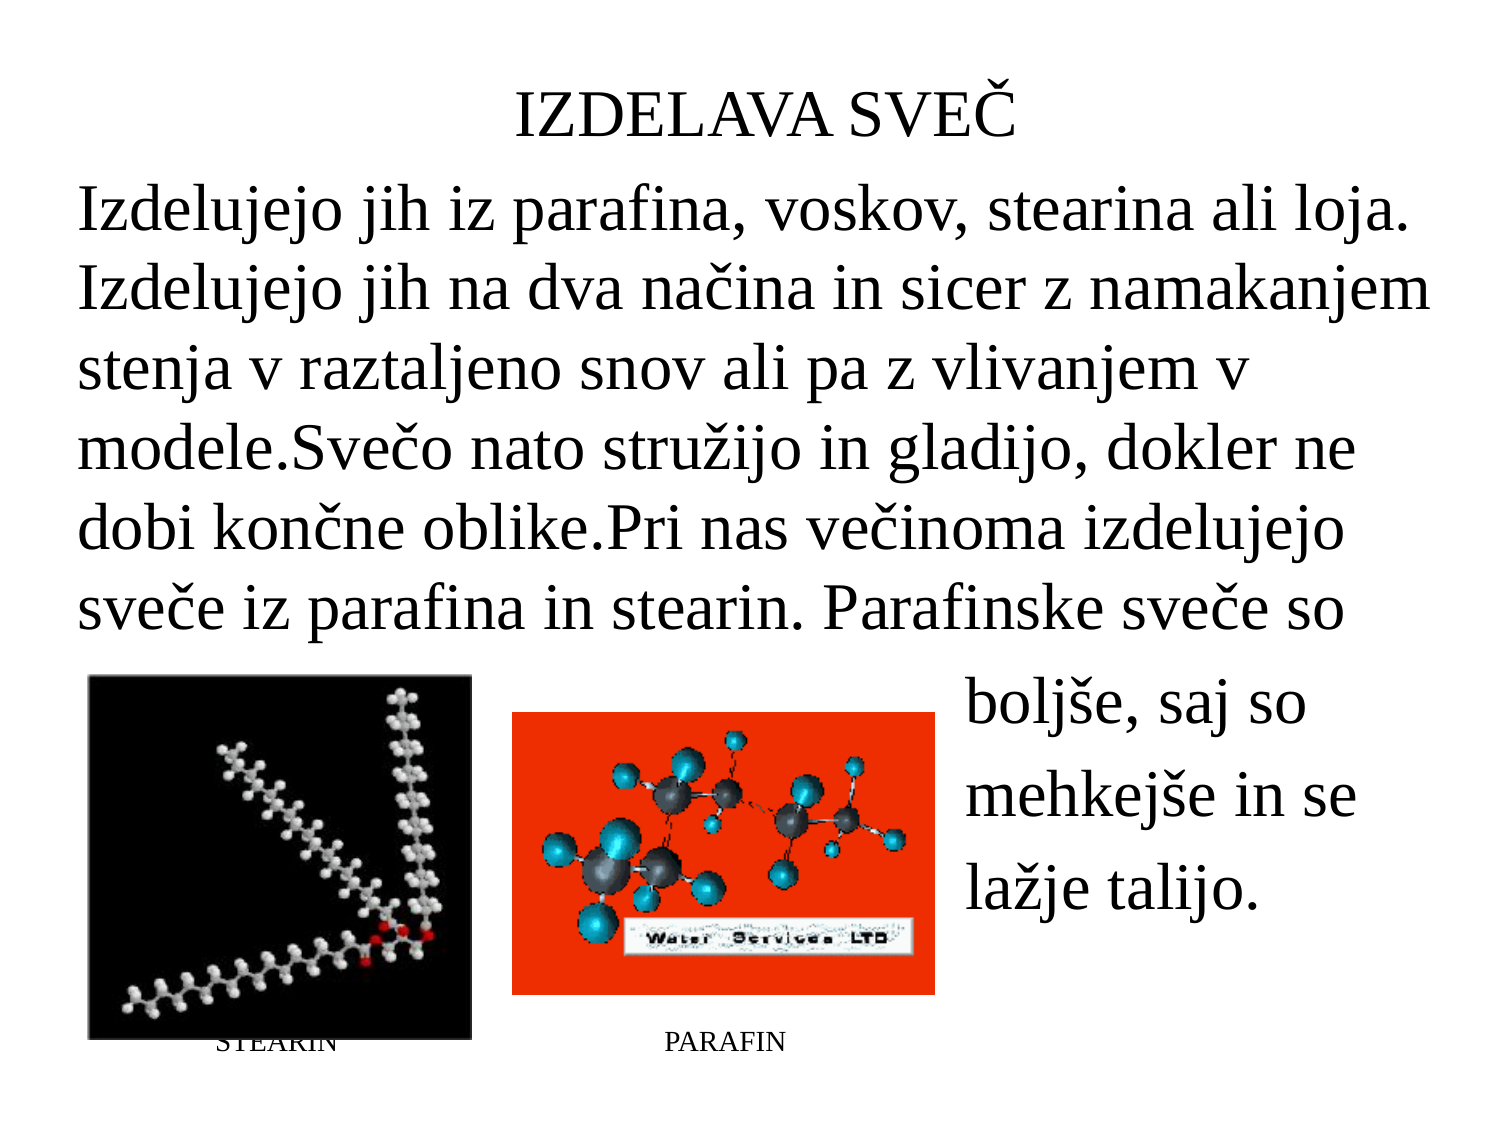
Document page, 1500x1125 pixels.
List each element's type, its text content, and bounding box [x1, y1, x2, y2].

subtitle IZDELAVA SVEČ Izdelujejo jih iz parafina, voskov, stearina ali loja. Izdelujejo jih na dva načina in sicer z namakanjem stenja v raztaljeno snov ali pa z vlivanjem v modele.Svečo nato stružijo in gladijo, dokler ne dobi končne oblike.Pri nas večinoma izdelujejo sveče iz parafina in stearin. Parafinske sveče so boljše, saj so mehkejše in se lažje talijo. STEARIN PARAFIN [62, 62, 1471, 1063]
picture [512, 712, 935, 995]
picture [87, 674, 472, 1040]
